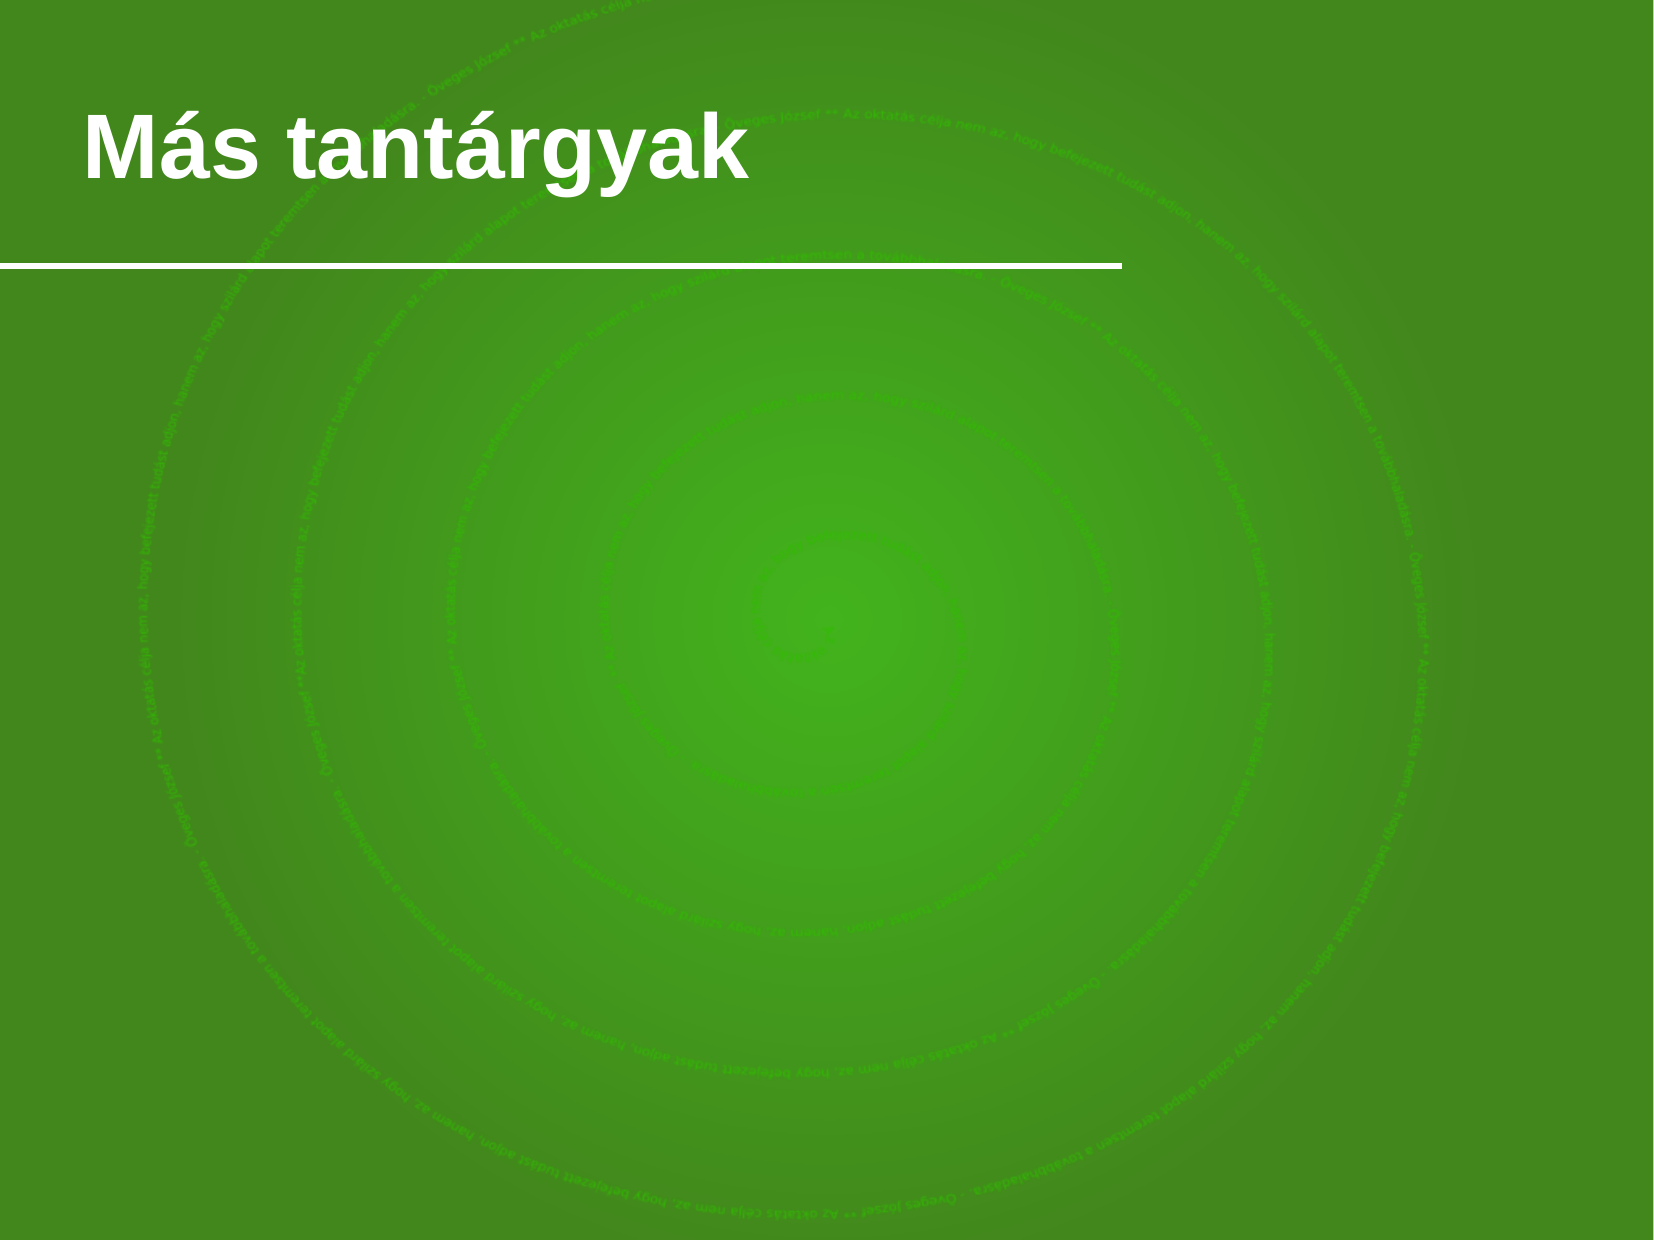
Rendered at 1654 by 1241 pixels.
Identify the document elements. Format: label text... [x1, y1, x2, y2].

picture [0, 0, 1654, 1240]
title Más tantárgyak [82, 57, 1571, 237]
